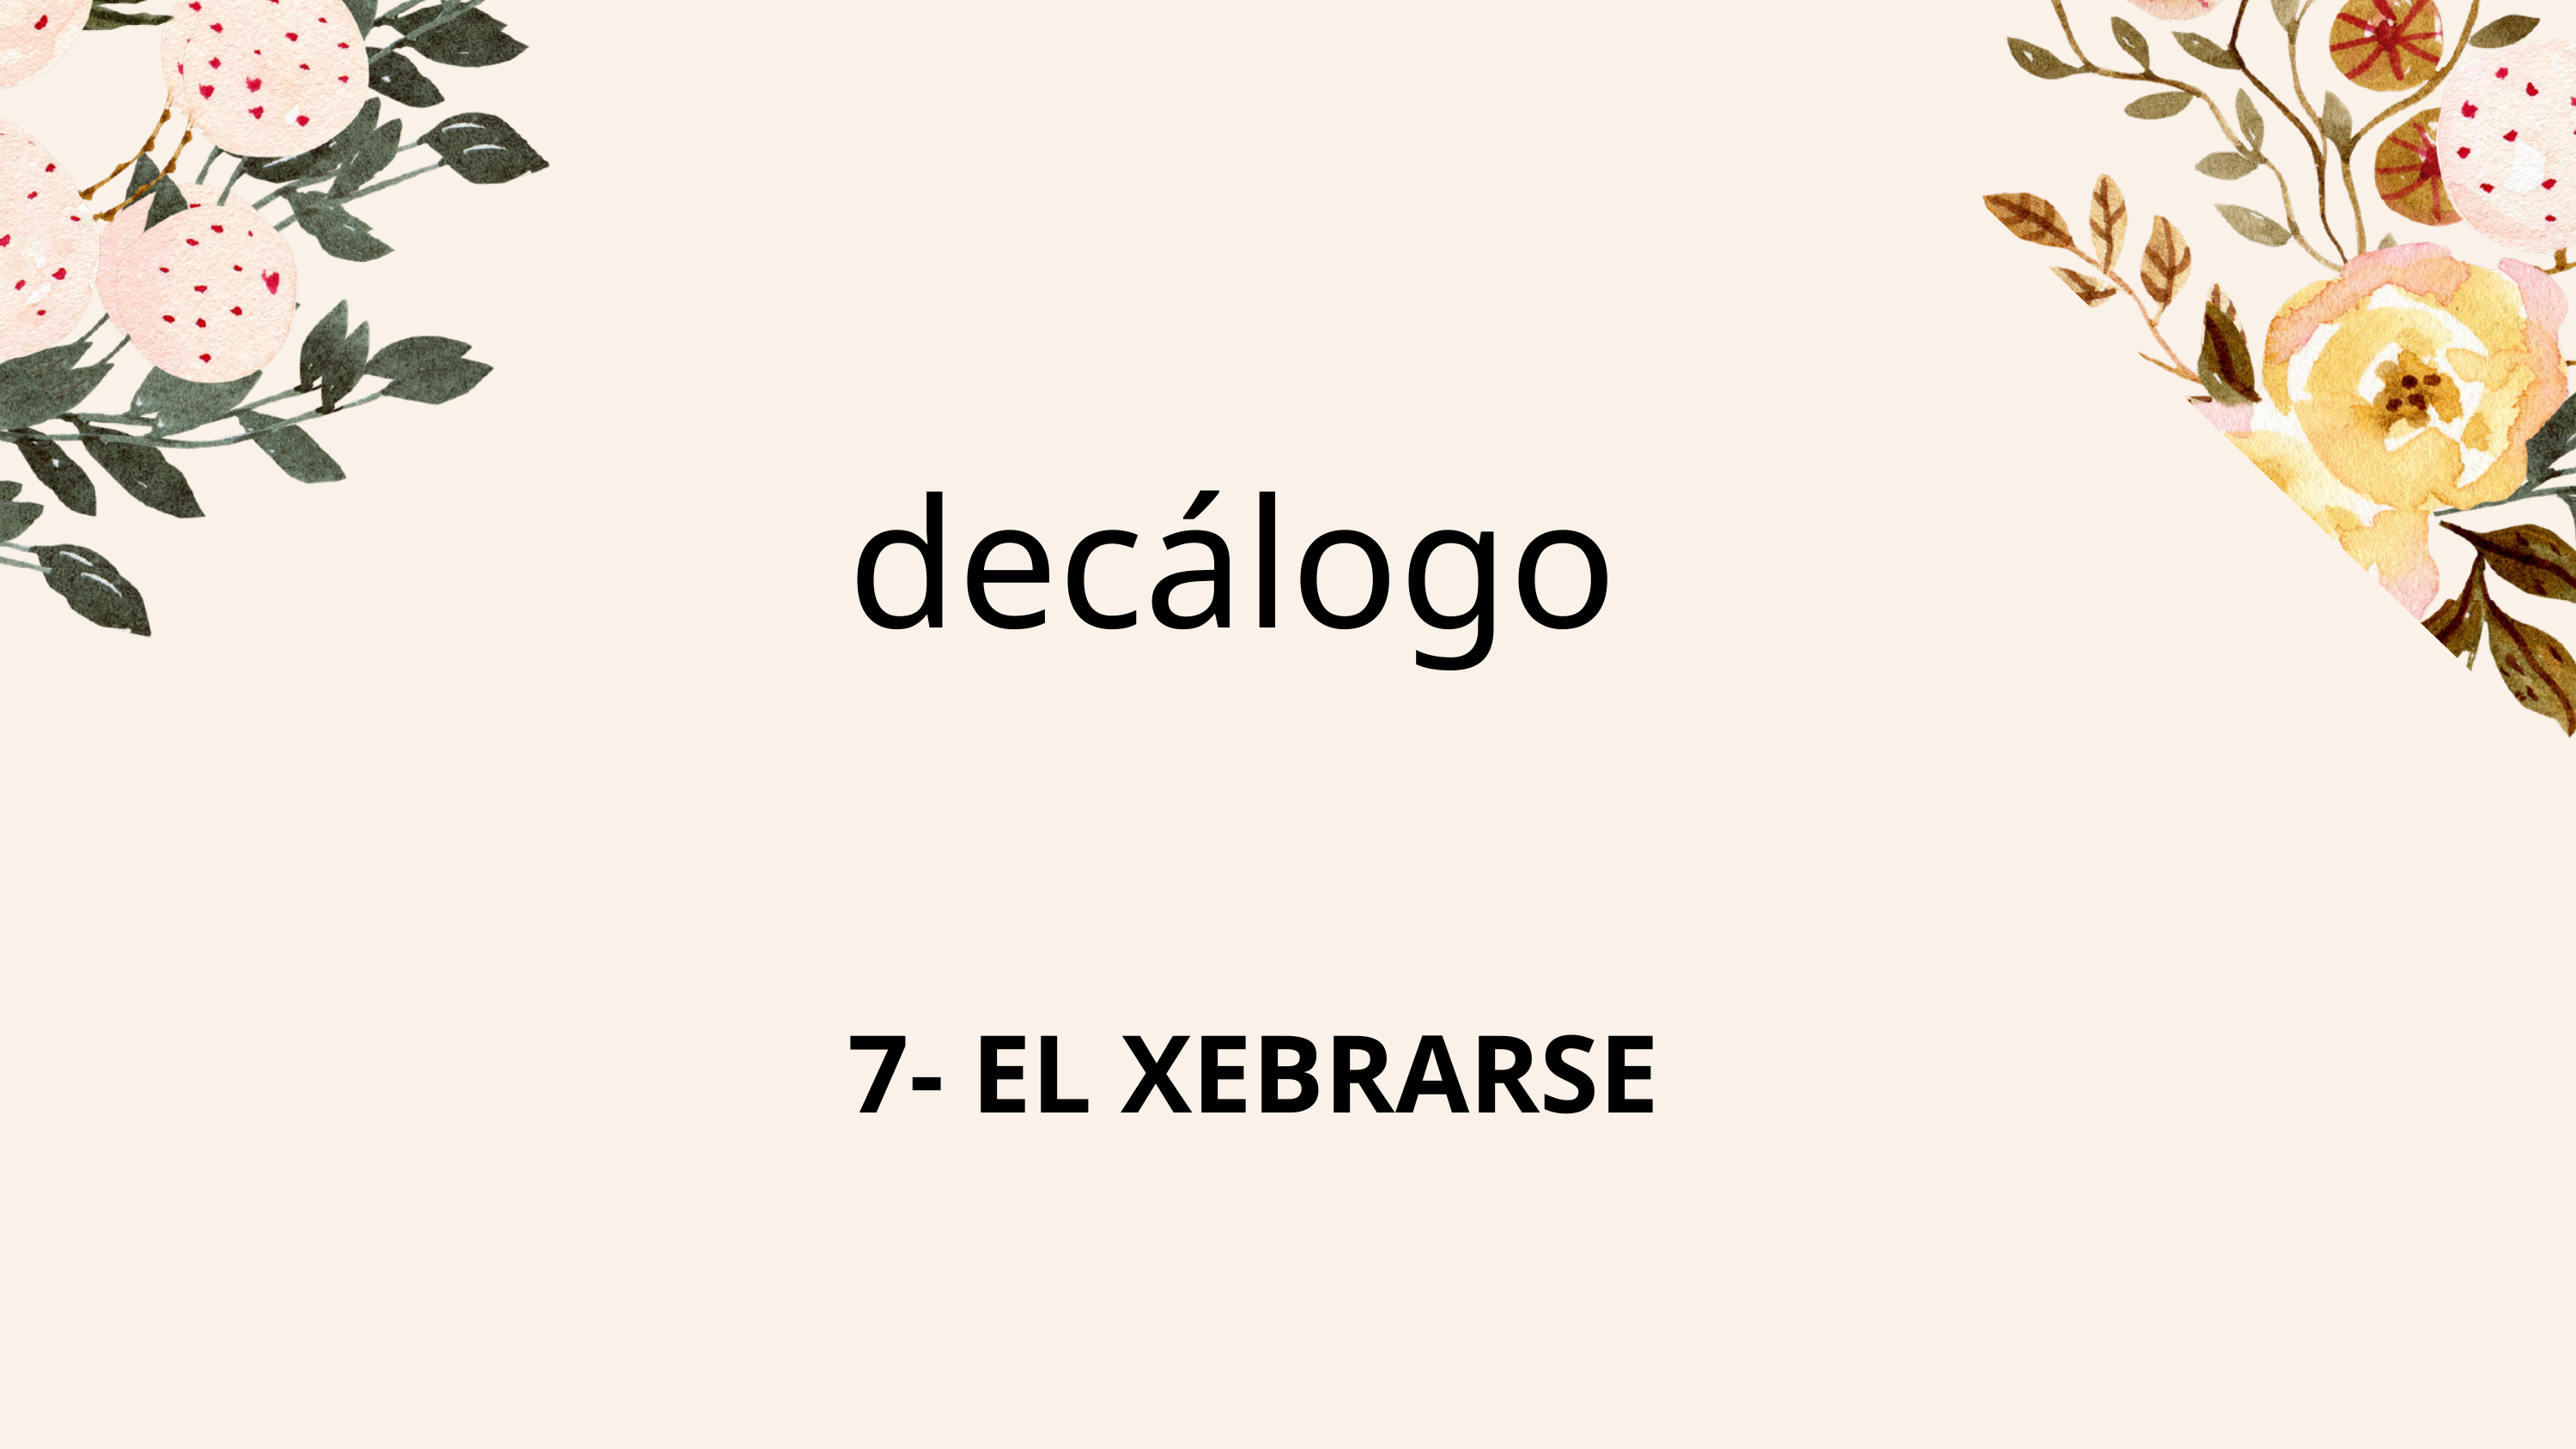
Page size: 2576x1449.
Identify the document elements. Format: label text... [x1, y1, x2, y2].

text_box 7- EL XEBRARSE [848, 1000, 1787, 1135]
text_box decálogo [848, 448, 1747, 664]
text_box [0, 0, 848, 881]
text_box decálogo [1425, 543, 1479, 616]
text_box [1769, 0, 2576, 772]
